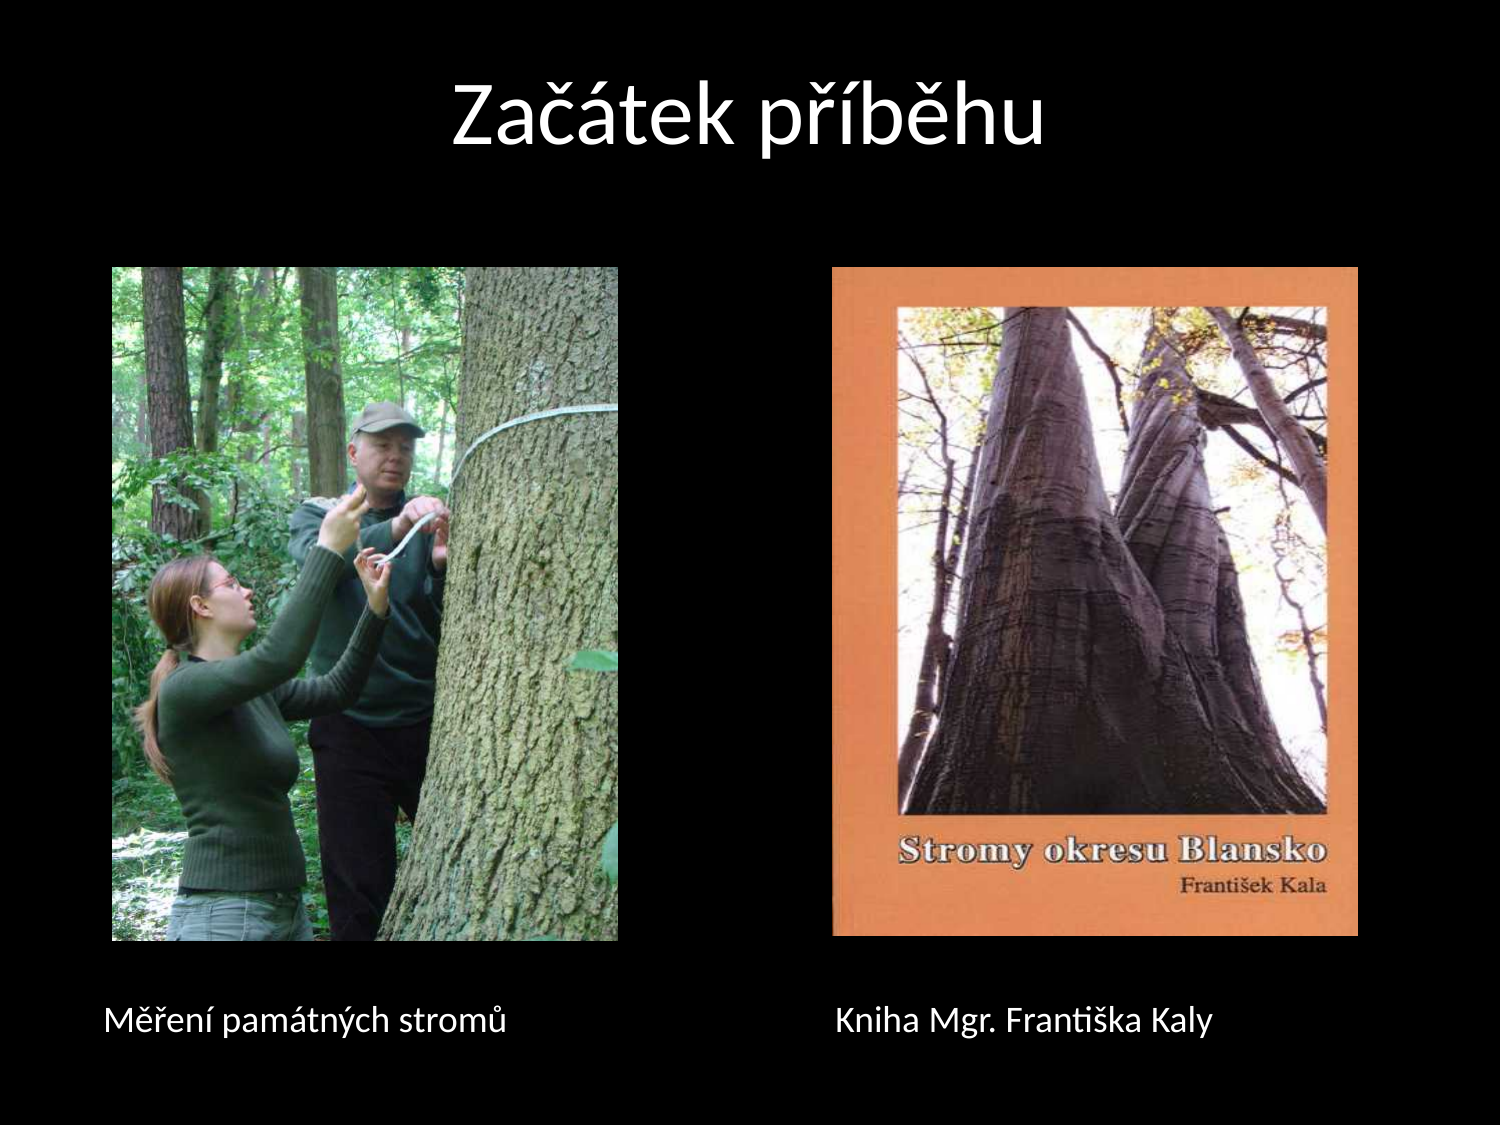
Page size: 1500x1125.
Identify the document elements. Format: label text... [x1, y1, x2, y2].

picture [832, 267, 1358, 936]
title Začátek příběhu [75, 45, 1425, 233]
text_box Kniha Mgr. Františka Kaly [820, 987, 1353, 1048]
text_box Měření památných stromů [88, 987, 620, 1048]
picture [112, 267, 618, 941]
